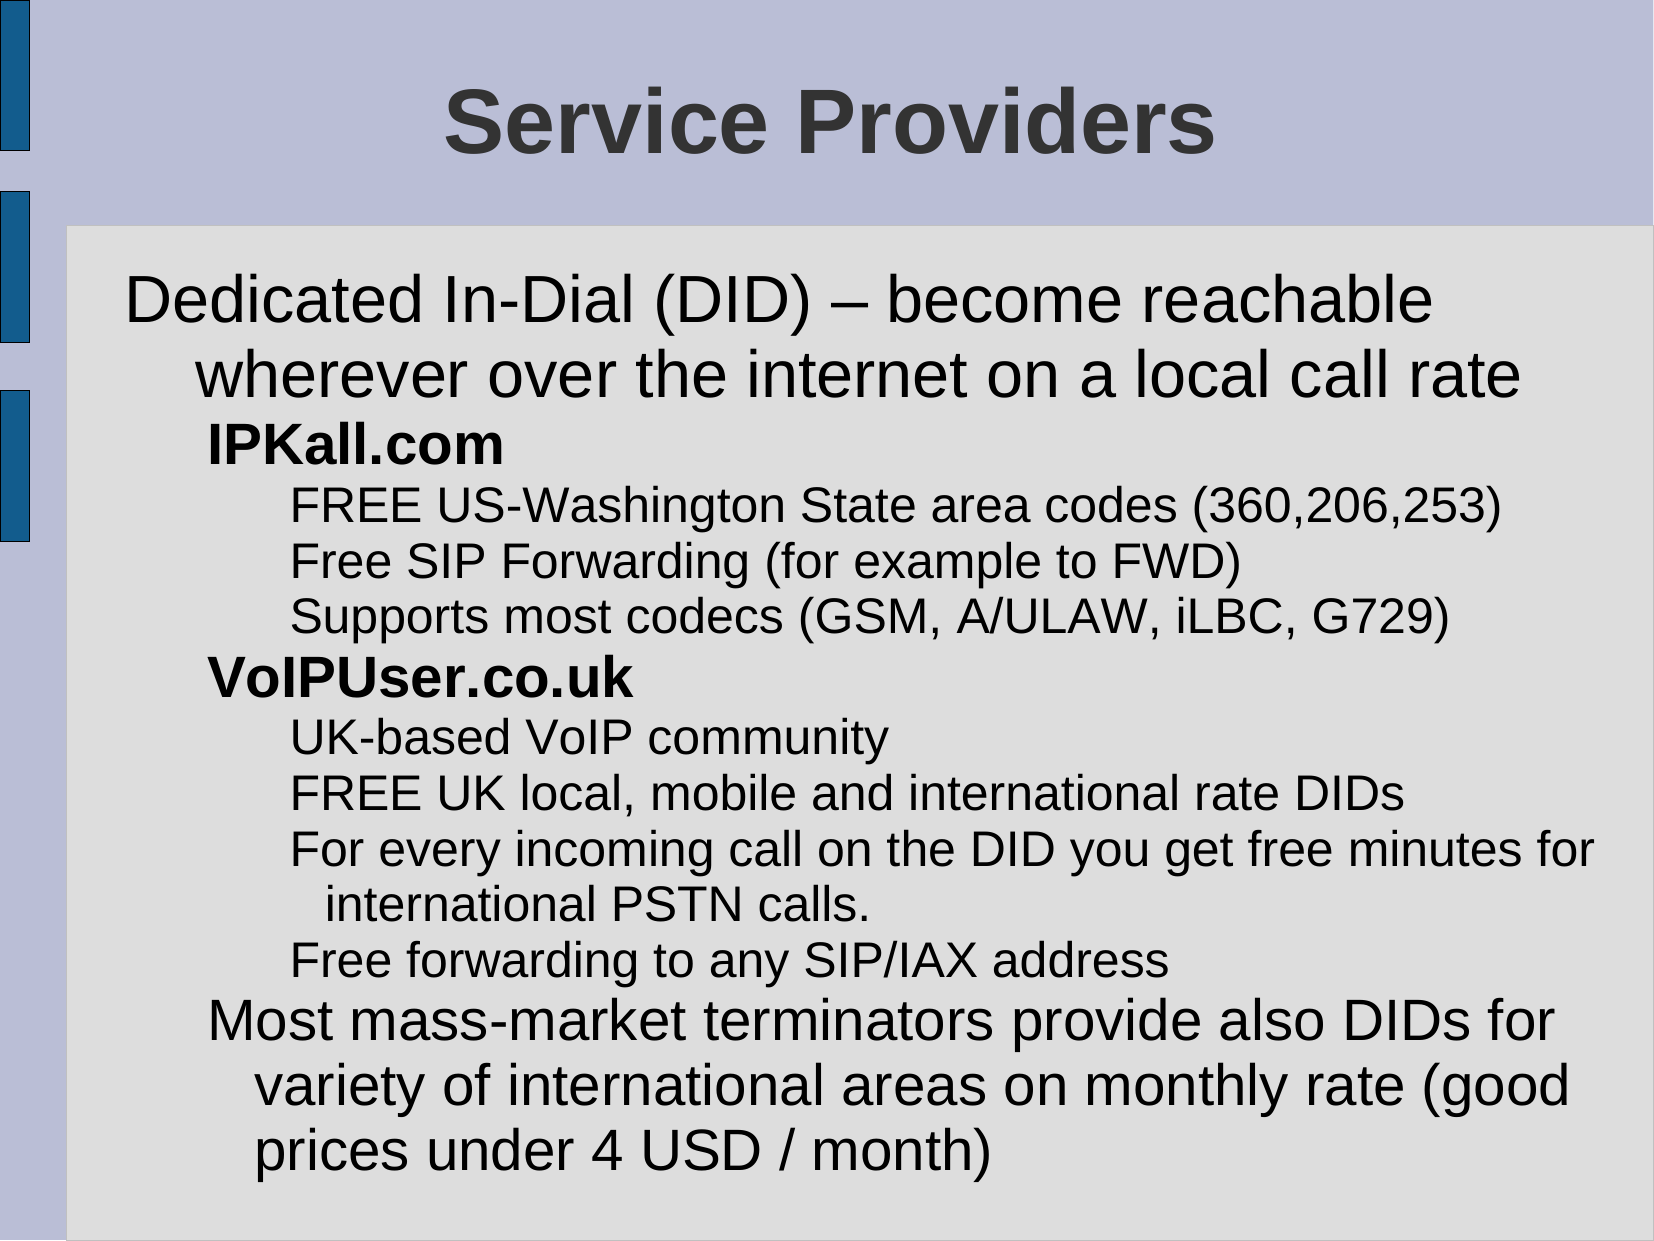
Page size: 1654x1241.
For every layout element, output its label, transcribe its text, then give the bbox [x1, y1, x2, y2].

list Dedicated In-Dial (DID) – become reachable wherever over the internet on a local call rate IPKall.com FREE US-Washington State area codes (360,206,253) Free SIP Forwarding (for example to FWD) Supports most codecs (GSM, A/ULAW, iLBC, G729) VoIPUser.co.uk UK-based VoIP community FREE UK local, mobile and international rate DIDs For every incoming call on the DID you get free minutes for international PSTN calls. Free forwarding to any SIP/IAX address Most mass-market terminators provide also DIDs for variety of international areas on monthly rate (good prices under 4 USD / month) [112, 262, 1613, 1184]
title Service Providers [125, 17, 1538, 226]
